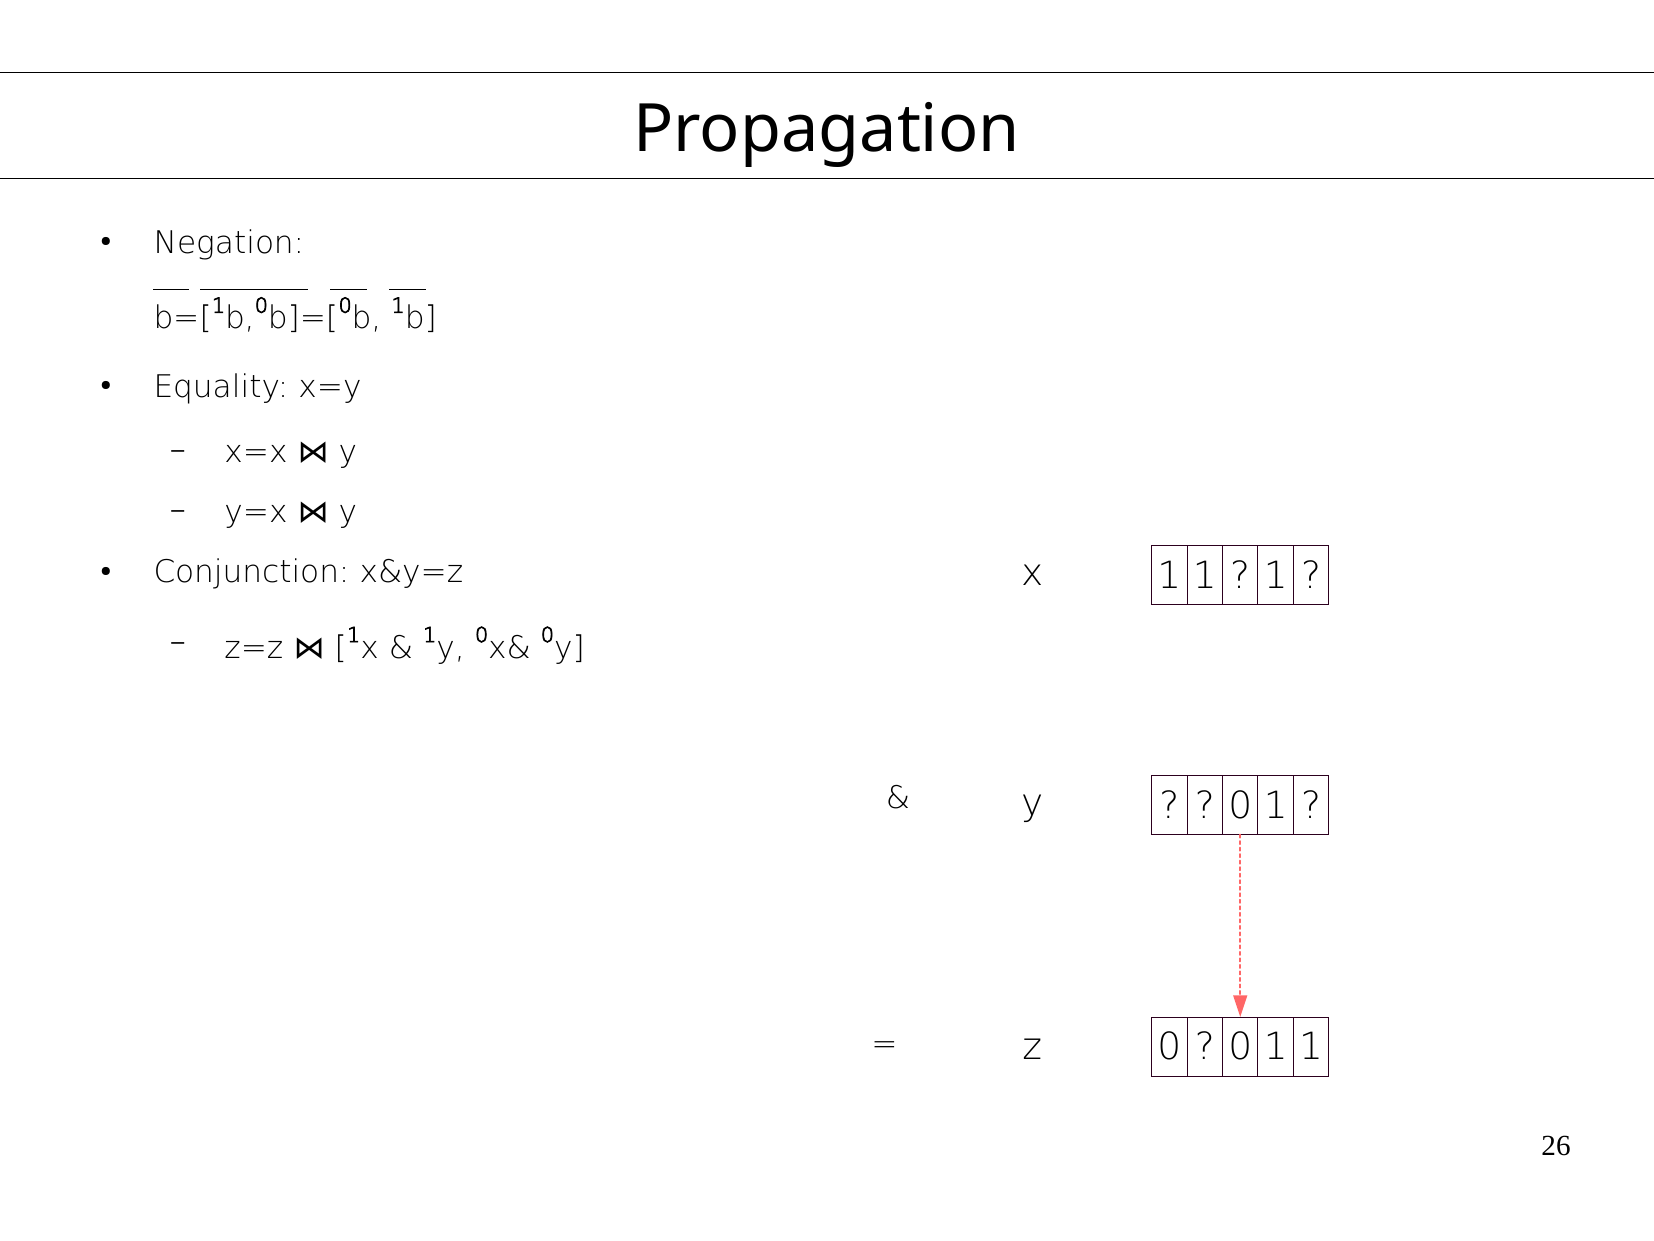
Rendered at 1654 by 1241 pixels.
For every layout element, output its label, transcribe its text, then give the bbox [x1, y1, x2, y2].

text_box 0 [1222, 1017, 1257, 1077]
text_box 0 [1151, 1017, 1187, 1077]
text_box y [1006, 773, 1059, 833]
text_box ? [1293, 775, 1329, 835]
text_box z [1007, 1017, 1058, 1077]
text_box 1 [1187, 545, 1222, 605]
text_box 1 [1257, 775, 1293, 835]
text_box ? [1151, 775, 1187, 835]
text_box & [885, 779, 936, 832]
text_box 0 [1222, 775, 1257, 835]
text_box ? [1187, 775, 1222, 835]
list Negation: b=[1b,0b]=[0b, 1b] Equality: x=y x=x ⋈ y y=x ⋈ y Conjunction: x&y=z z=z ⋈ [1x & 1y, 0x& 0y] [82, 224, 1241, 1193]
text_box ? [1222, 545, 1257, 605]
text_box ? [1293, 545, 1329, 605]
text_box 1 [1257, 1017, 1293, 1077]
text_box Propagation [0, 72, 1654, 166]
text_box 1 [1257, 545, 1293, 605]
text_box = [871, 1025, 910, 1068]
text_box 1 [1151, 545, 1187, 605]
text_box 1 [1293, 1017, 1329, 1077]
text_box ? [1187, 1017, 1222, 1077]
text_box x [1006, 543, 1059, 603]
